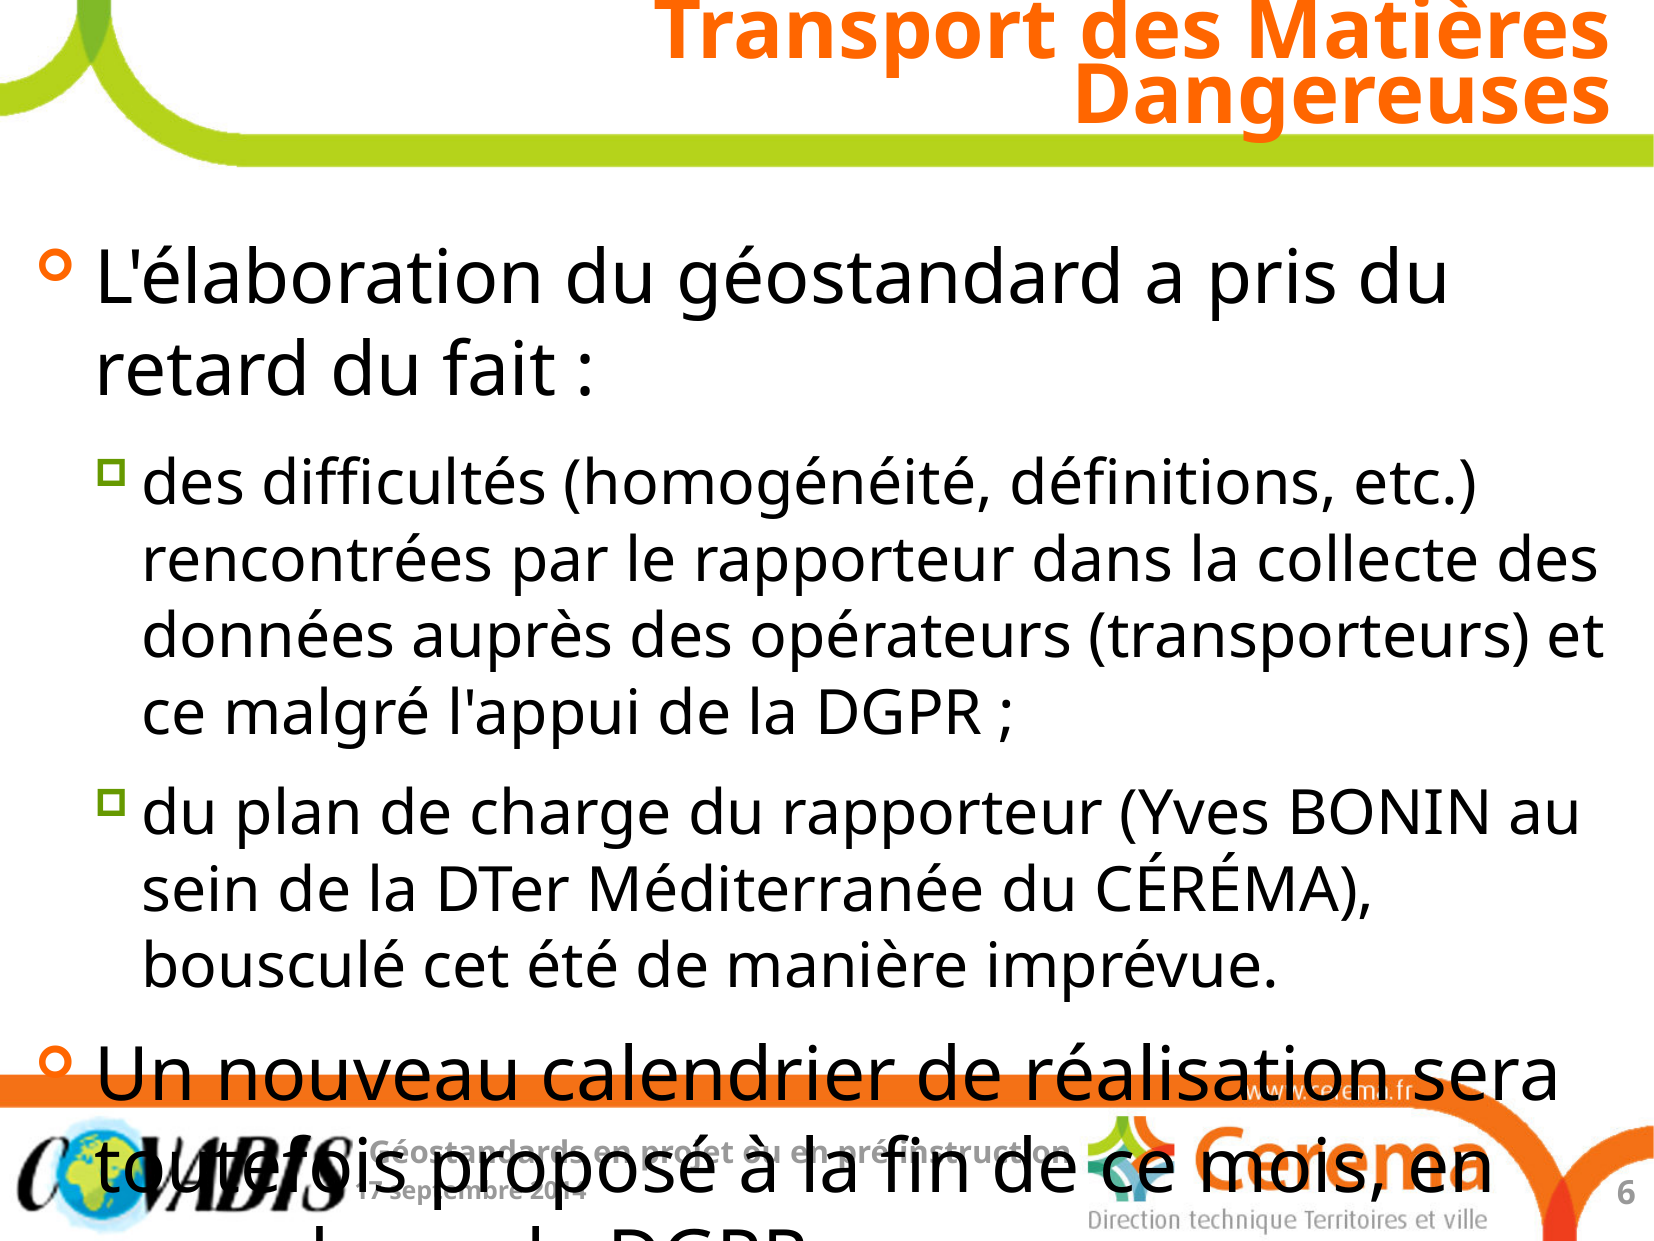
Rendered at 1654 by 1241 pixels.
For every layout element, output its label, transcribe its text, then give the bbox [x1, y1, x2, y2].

picture [621, 1235, 645, 1241]
picture [730, 1235, 749, 1241]
picture [776, 1235, 796, 1241]
picture [0, 0, 1654, 1241]
list L'élaboration du géostandard a pris du retard du fait : des difficultés (homogénéité, définitions, etc.) rencontrées par le rapporteur dans la collecte des données auprès des opérateurs (transporteurs) et ce malgré l'appui de la DGPR ; du plan de charge du rapporteur (Yves BONIN au sein de la DTer Méditerranée du CÉRÉMA), bousculé cet été de manière imprévue. Un nouveau calendrier de réalisation sera toutefois proposé à la fin de ce mois, en accord avec la DGPR. [35, 230, 1619, 1081]
title Transport des Matières Dangereuses [177, 0, 1613, 172]
